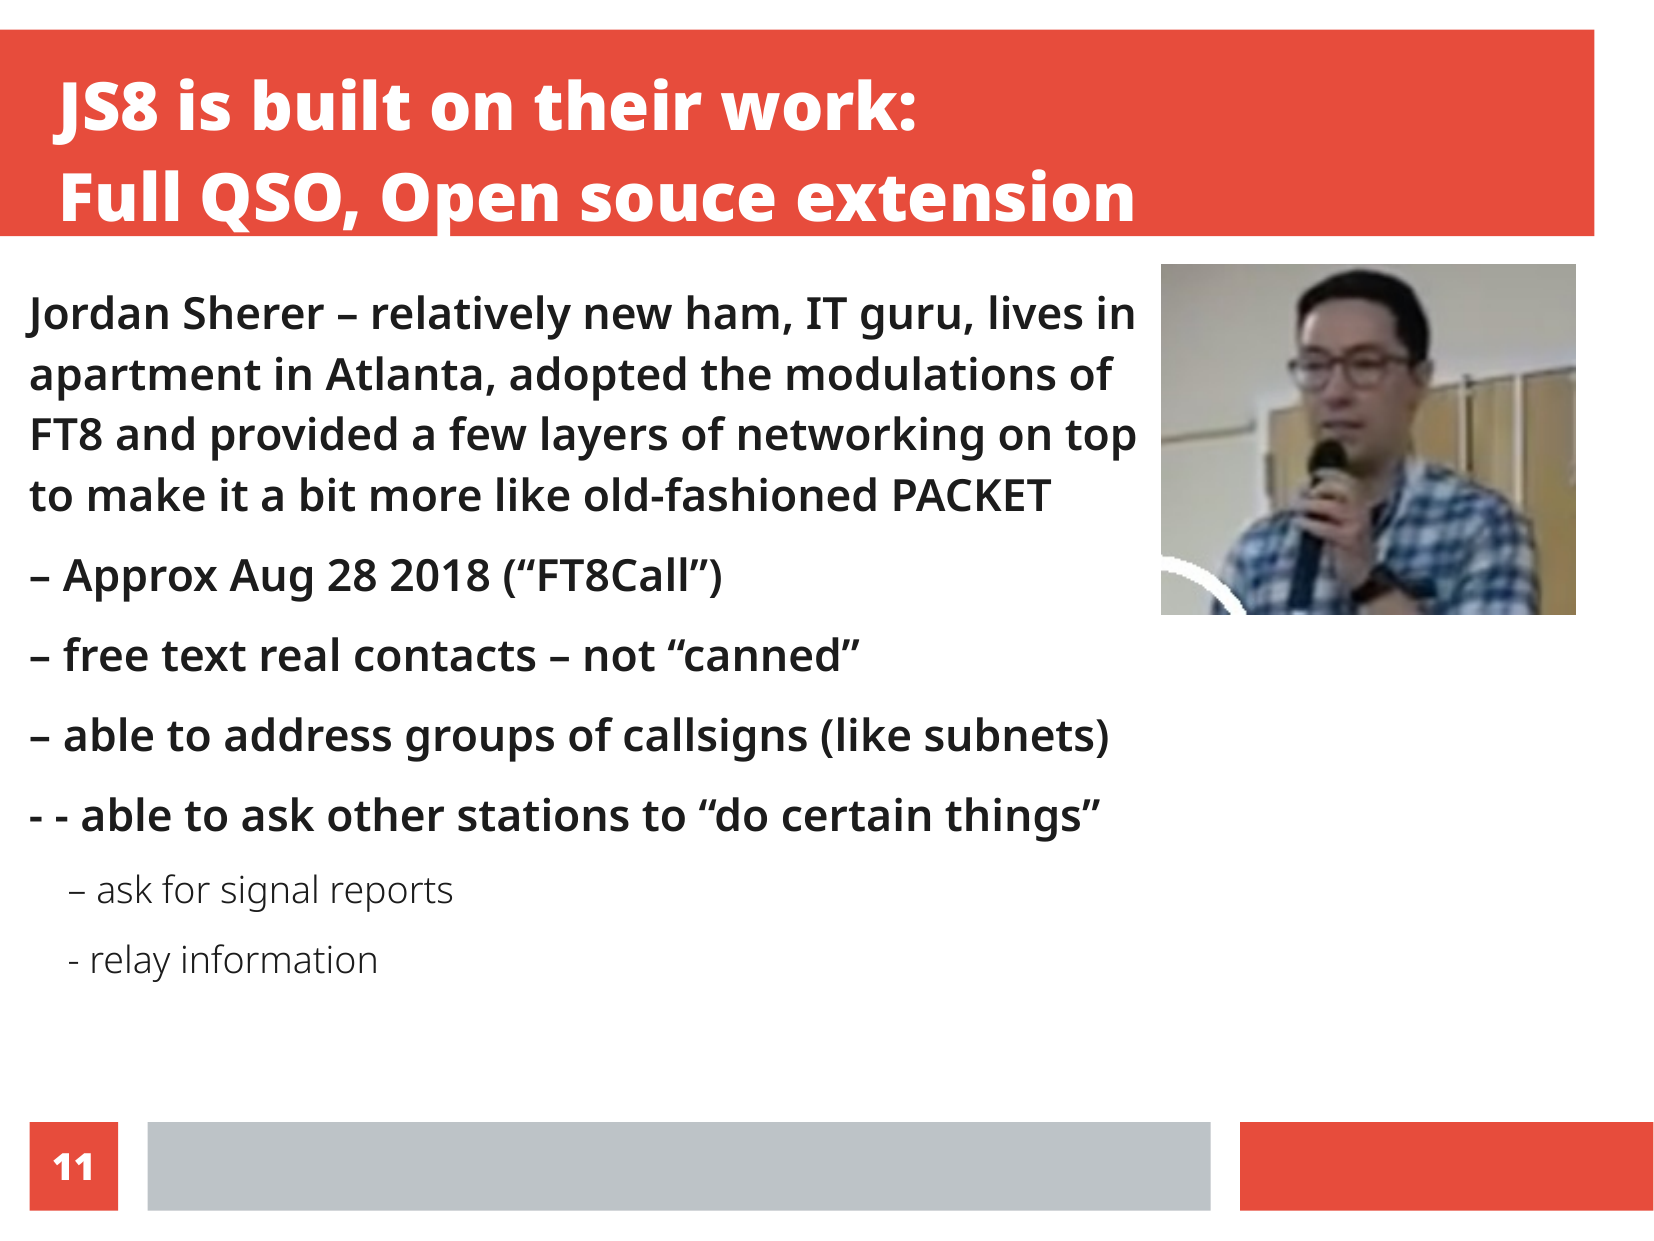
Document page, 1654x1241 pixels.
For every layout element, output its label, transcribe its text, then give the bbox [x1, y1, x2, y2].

list Jordan Sherer – relatively new ham, IT guru, lives in apartment in Atlanta, adopted the modulations of FT8 and provided a few layers of networking on top to make it a bit more like old-fashioned PACKET – Approx Aug 28 2018 (“FT8Call”) – free text real contacts – not “canned” – able to address groups of callsigns (like subnets) - - able to ask other stations to “do certain things” – ask for signal reports - relay information [29, 282, 1141, 1051]
title JS8 is built on their work: Full QSO, Open souce extension [59, 59, 1595, 207]
picture [1161, 264, 1576, 616]
